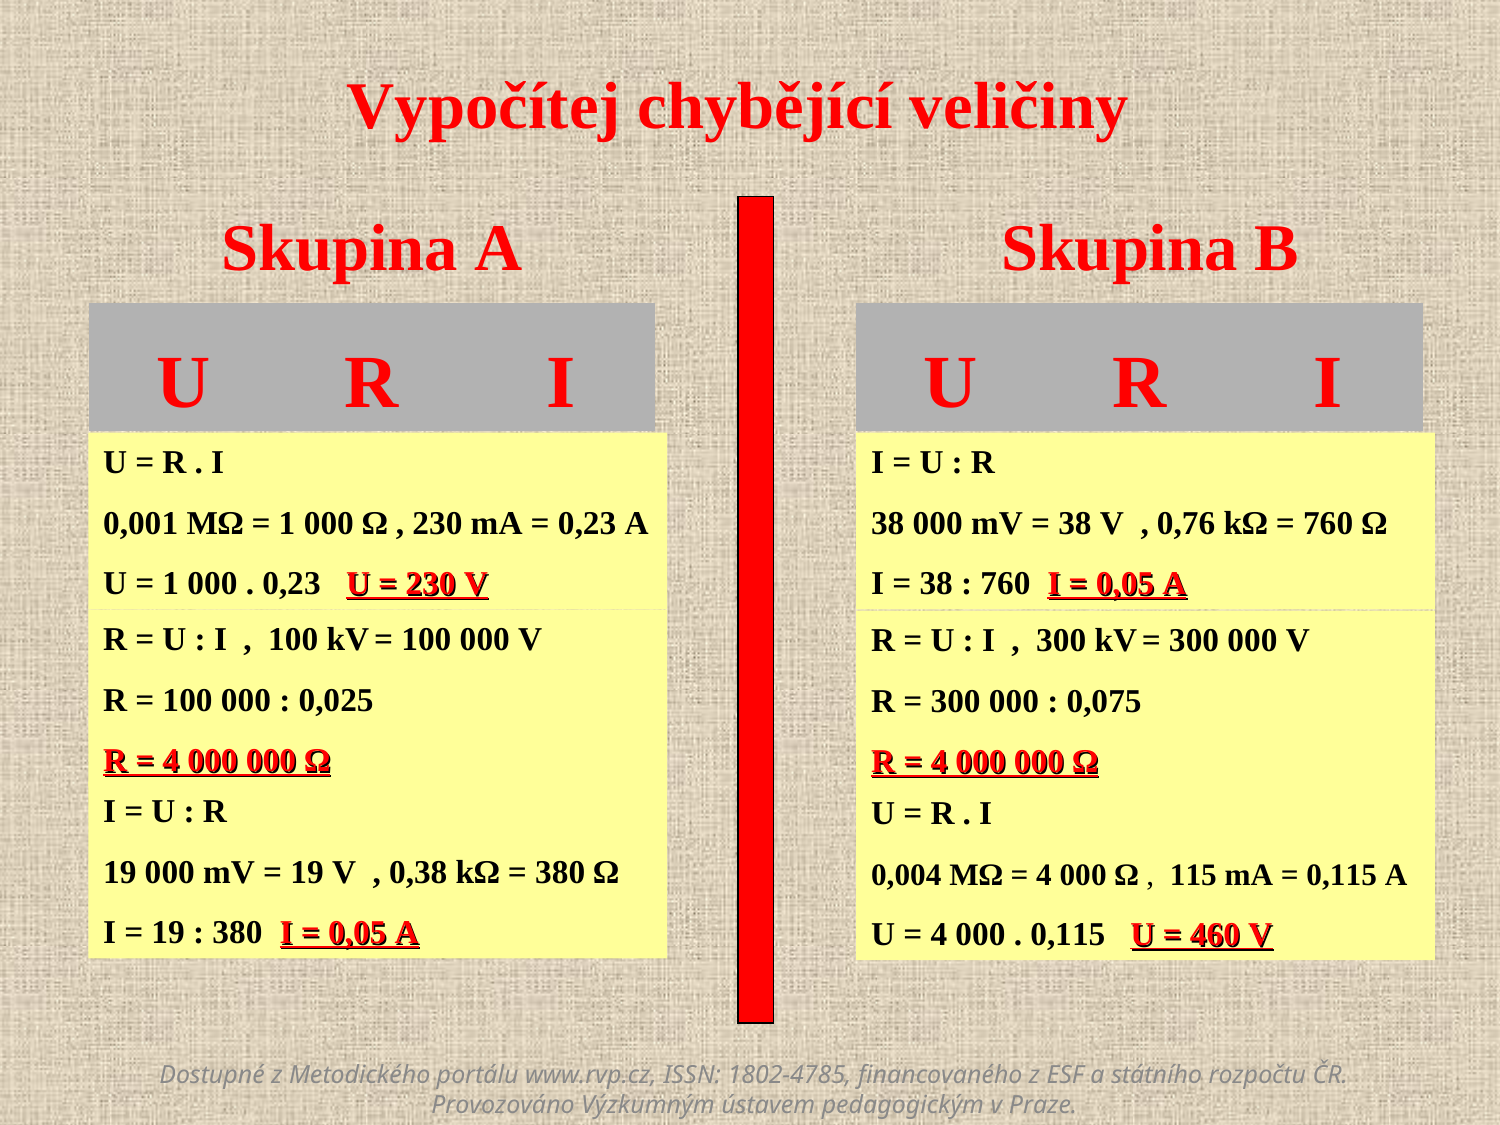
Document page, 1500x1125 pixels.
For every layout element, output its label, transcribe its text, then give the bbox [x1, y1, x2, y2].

text_box Skupina A [206, 196, 582, 292]
text_box I = U : R 19 000 mV = 19 V , 0,38 kΩ = 380 Ω I = 19 : 380 I = 0,05 A [88, 781, 668, 959]
text_box R = U : I , 100 kV = 100 000 V R = 100 000 : 0,025 R = 4 000 000 Ω [88, 609, 668, 781]
text_box R = U : I , 300 kV = 300 000 V R = 300 000 : 0,075 R = 4 000 000 Ω [856, 610, 1435, 788]
text_box [738, 196, 774, 1023]
table_header U [856, 303, 1045, 431]
table_header I [466, 303, 655, 431]
text_box Skupina B [986, 196, 1362, 292]
text_box U = R . I 0,001 MΩ = 1 000 Ω , 230 mA = 0,23 A U = 1 000 . 0,23 U = 230 V [88, 432, 668, 609]
picture [0, 0, 1500, 1125]
text_box U = R . I 0,004 MΩ = 4 000 Ω , 115 mA = 0,115 A U = 4 000 . 0,115 U = 460 V [856, 788, 1435, 961]
table_cell 0,38 kΩ [278, 959, 466, 964]
table_cell ? [466, 959, 655, 964]
table_header U [89, 303, 278, 431]
table_header I [1234, 303, 1423, 431]
text_box Vypočítej chybějící veličiny [123, 54, 1353, 151]
text_box I = U : R 38 000 mV = 38 V , 0,76 kΩ = 760 Ω I = 38 : 760 I = 0,05 A [856, 432, 1435, 610]
table_header R [278, 303, 466, 431]
table_header R [1045, 303, 1234, 431]
table_cell 19 000 mV [89, 959, 278, 964]
